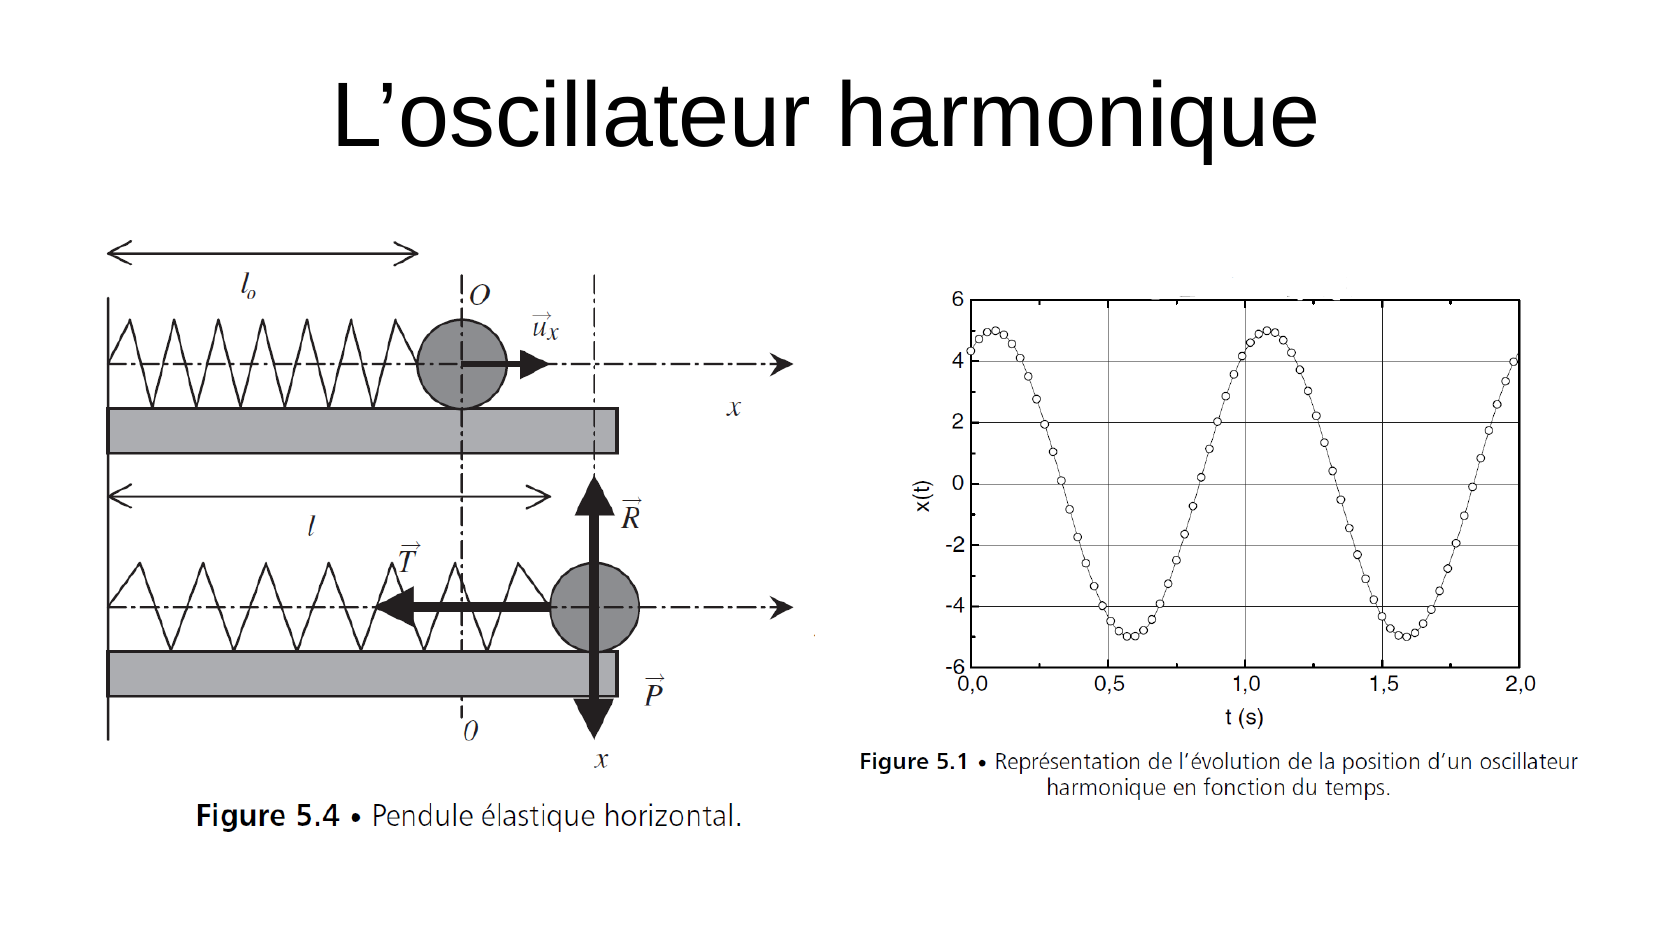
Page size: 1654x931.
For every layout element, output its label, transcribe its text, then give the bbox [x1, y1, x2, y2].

title L’oscillateur harmonique [82, 37, 1571, 193]
picture [59, 212, 1607, 862]
